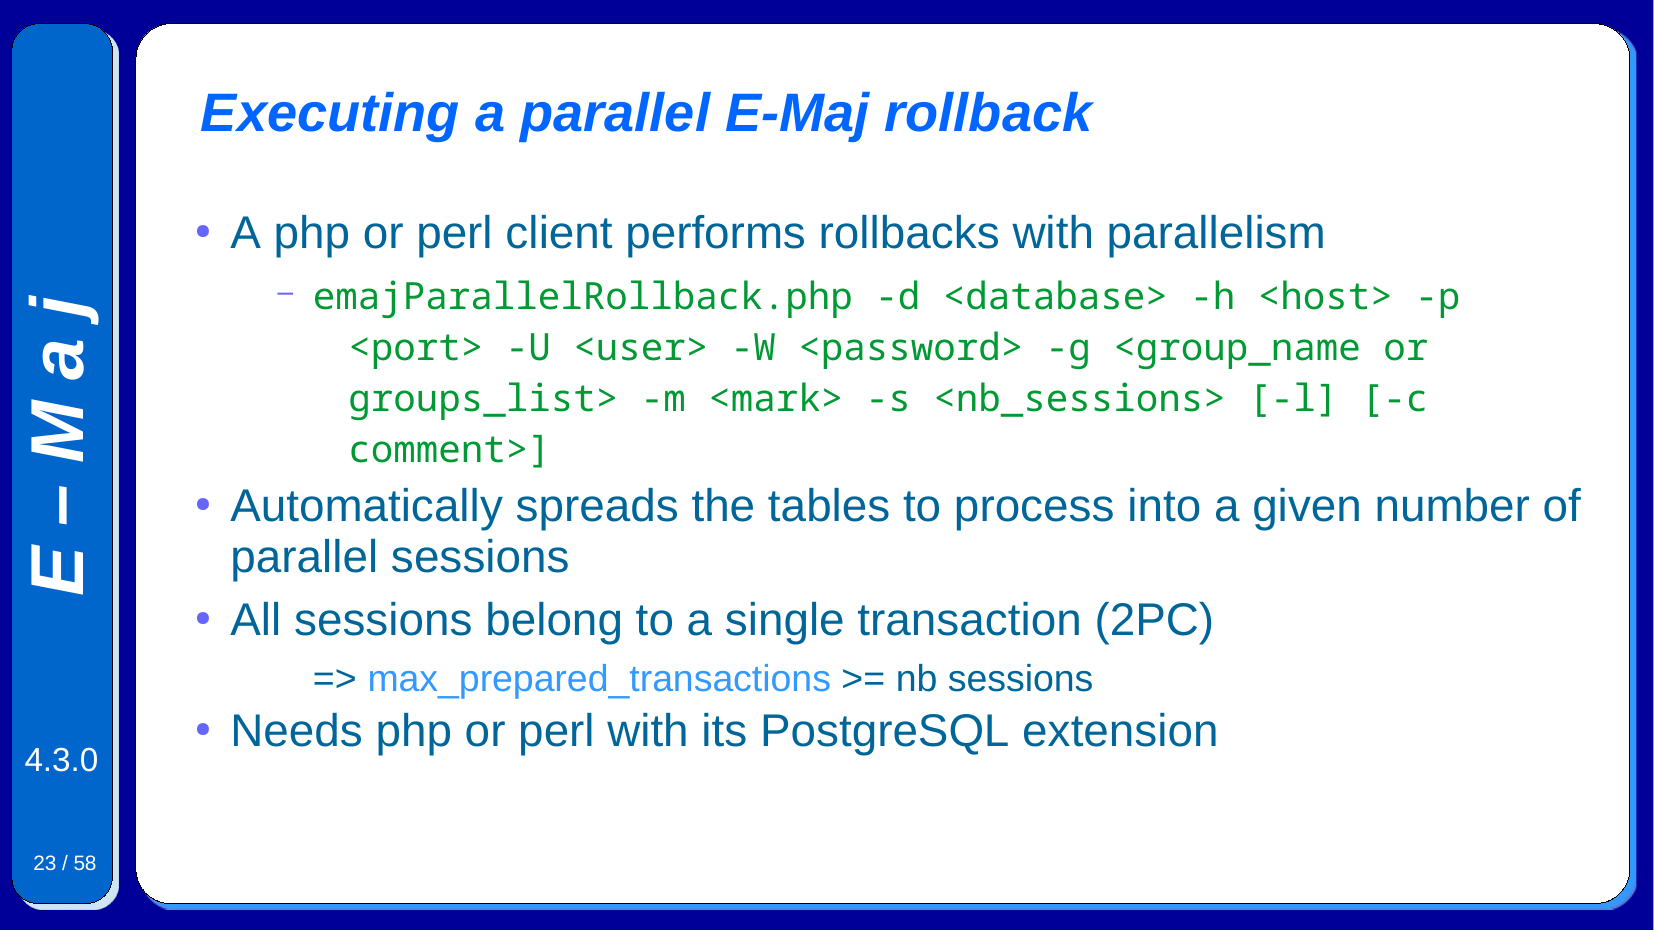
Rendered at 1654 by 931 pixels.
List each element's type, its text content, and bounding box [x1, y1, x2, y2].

list A php or perl client performs rollbacks with parallelism emajParallelRollback.php -d <database> -h <host> -p <port> -U <user> -W <password> -g <group_name or groups_list> -m <mark> -s <nb_sessions> [-l] [-c comment>] Automatically spreads the tables to process into a given number of parallel sessions All sessions belong to a single transaction (2PC) => max_prepared_transactions >= nb sessions Needs php or perl with its PostgreSQL extension [177, 206, 1587, 827]
title Executing a parallel E-Maj rollback [200, 34, 1575, 191]
